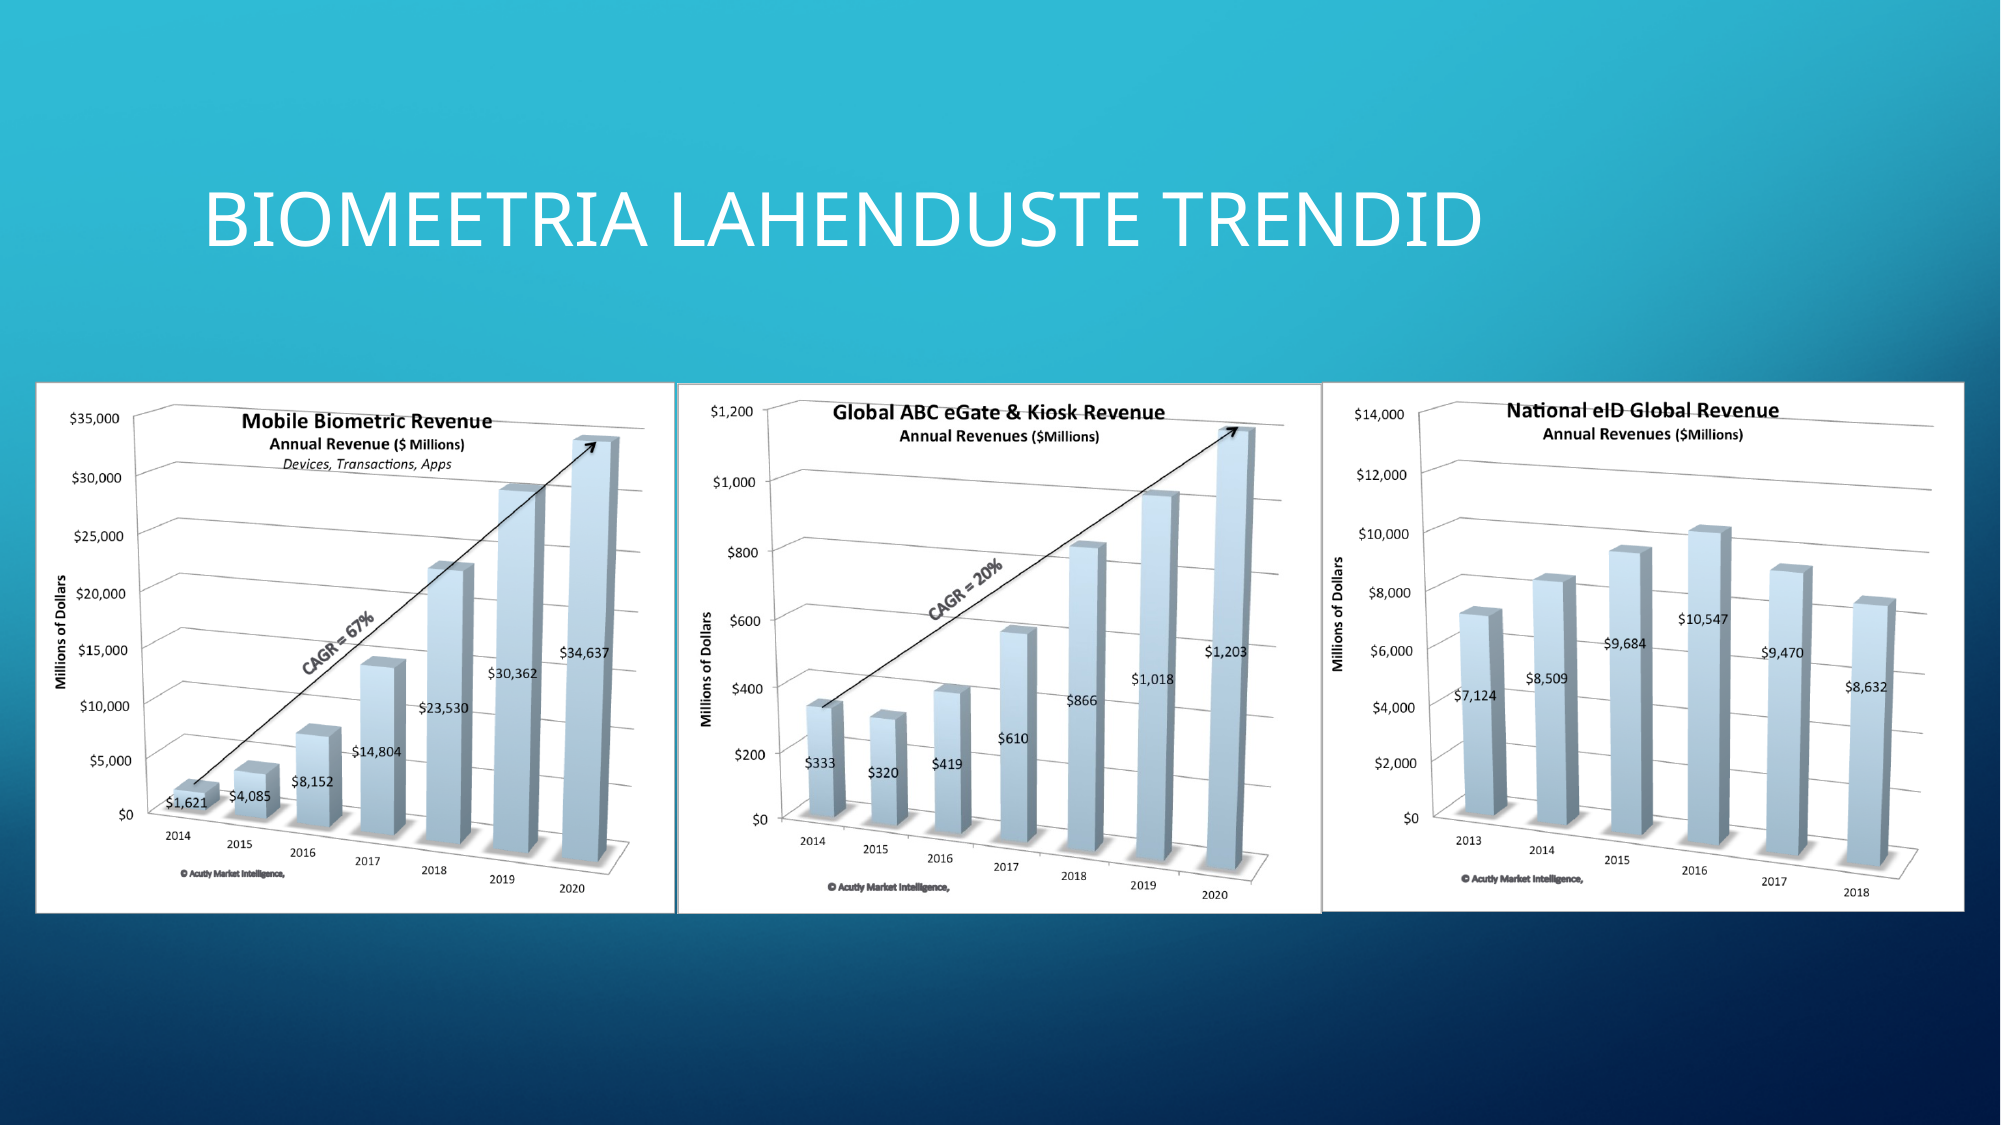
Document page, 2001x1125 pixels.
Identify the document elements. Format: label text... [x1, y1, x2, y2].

picture [677, 382, 1965, 914]
picture [35, 382, 675, 914]
title Biomeetria lahenduste trendid [187, 101, 1813, 344]
